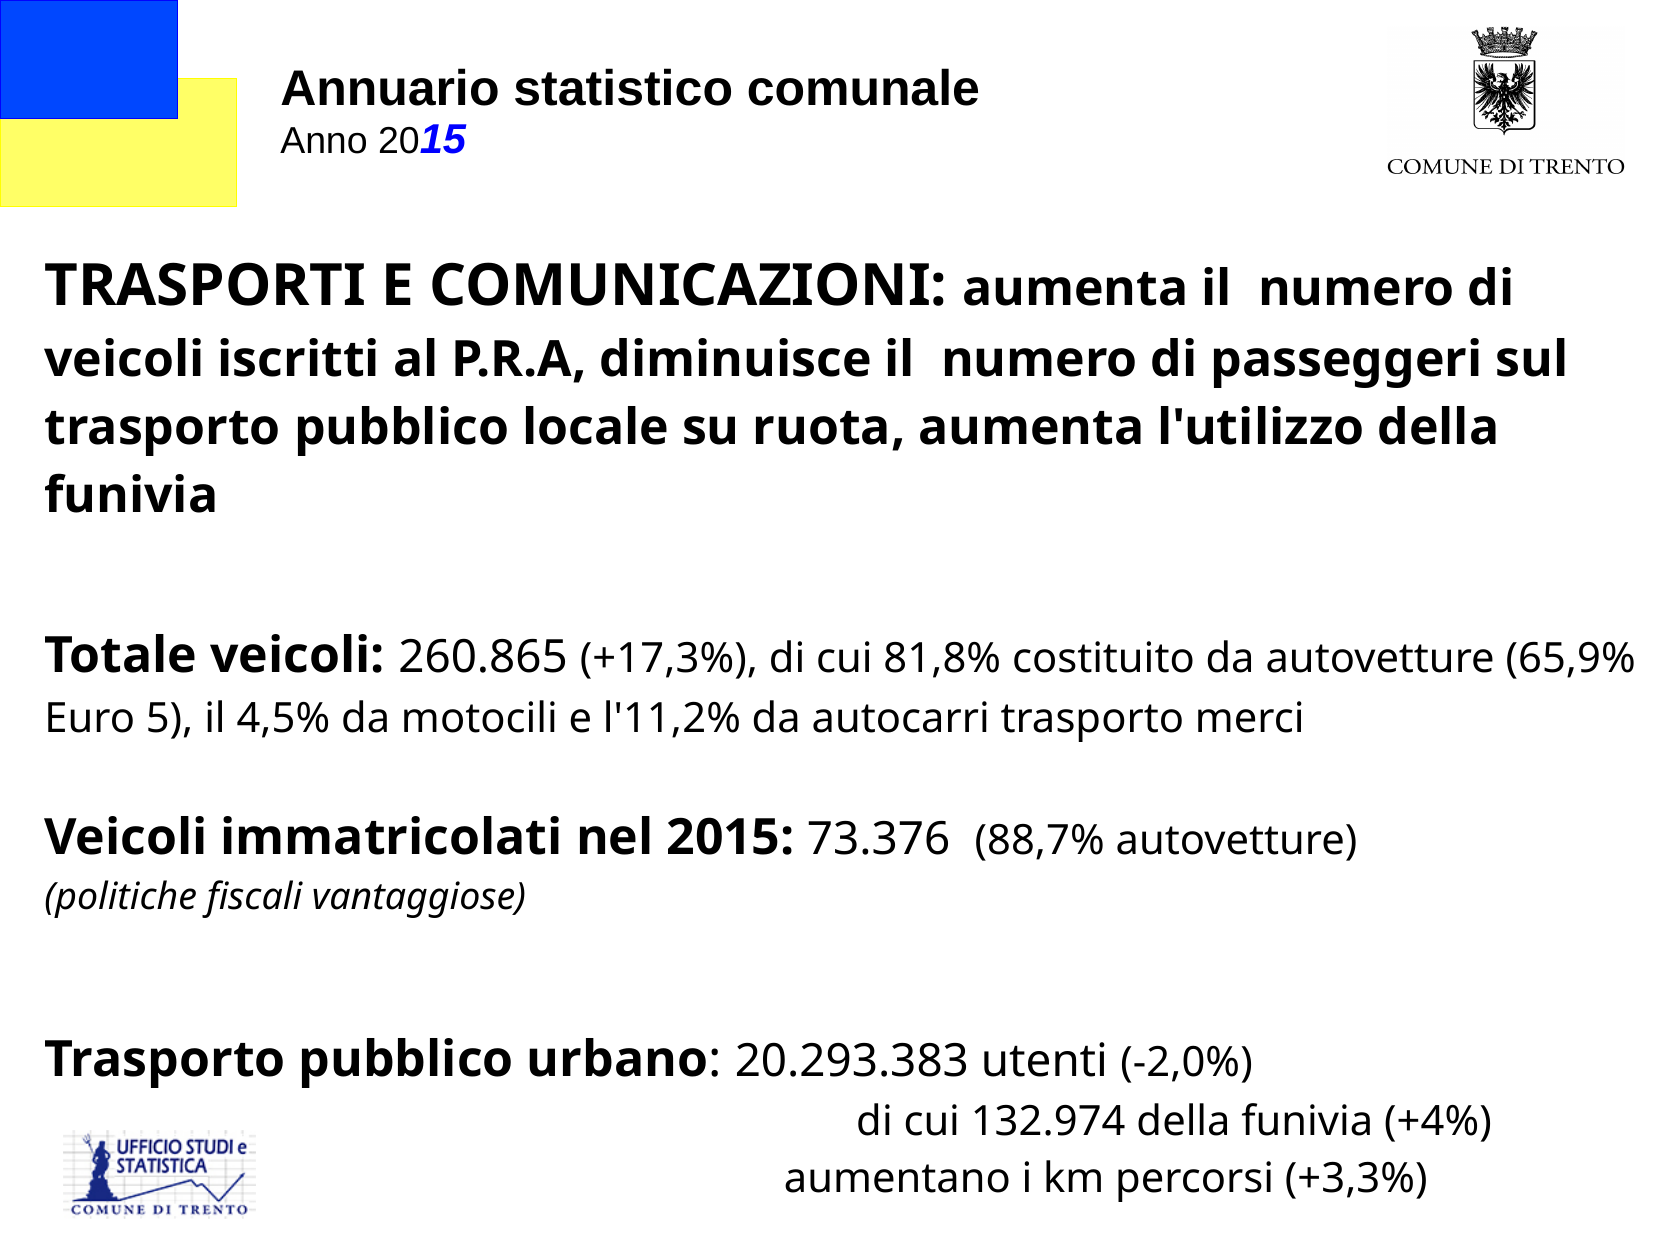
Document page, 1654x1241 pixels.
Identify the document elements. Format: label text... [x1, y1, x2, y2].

text_box TRASPORTI E COMUNICAZIONI: aumenta il numero di veicoli iscritti al P.R.A, diminuisce il numero di passeggeri sul trasporto pubblico locale su ruota, aumenta l'utilizzo della funivia Totale veicoli: 260.865 (+17,3%), di cui 81,8% costituito da autovetture (65,9% Euro 5), il 4,5% da motocili e l'11,2% da autocarri trasporto merci Veicoli immatricolati nel 2015: 73.376 (88,7% autovetture) (politiche fiscali vantaggiose) Trasporto pubblico urbano: 20.293.383 utenti (-2,0%) di cui 132.974 della funivia (+4%) aumentano i km percorsi (+3,3%) [29, 236, 1654, 1241]
text_box [0, 0, 237, 207]
text_box Annuario statistico comunale Anno 2015 [265, 53, 1241, 178]
